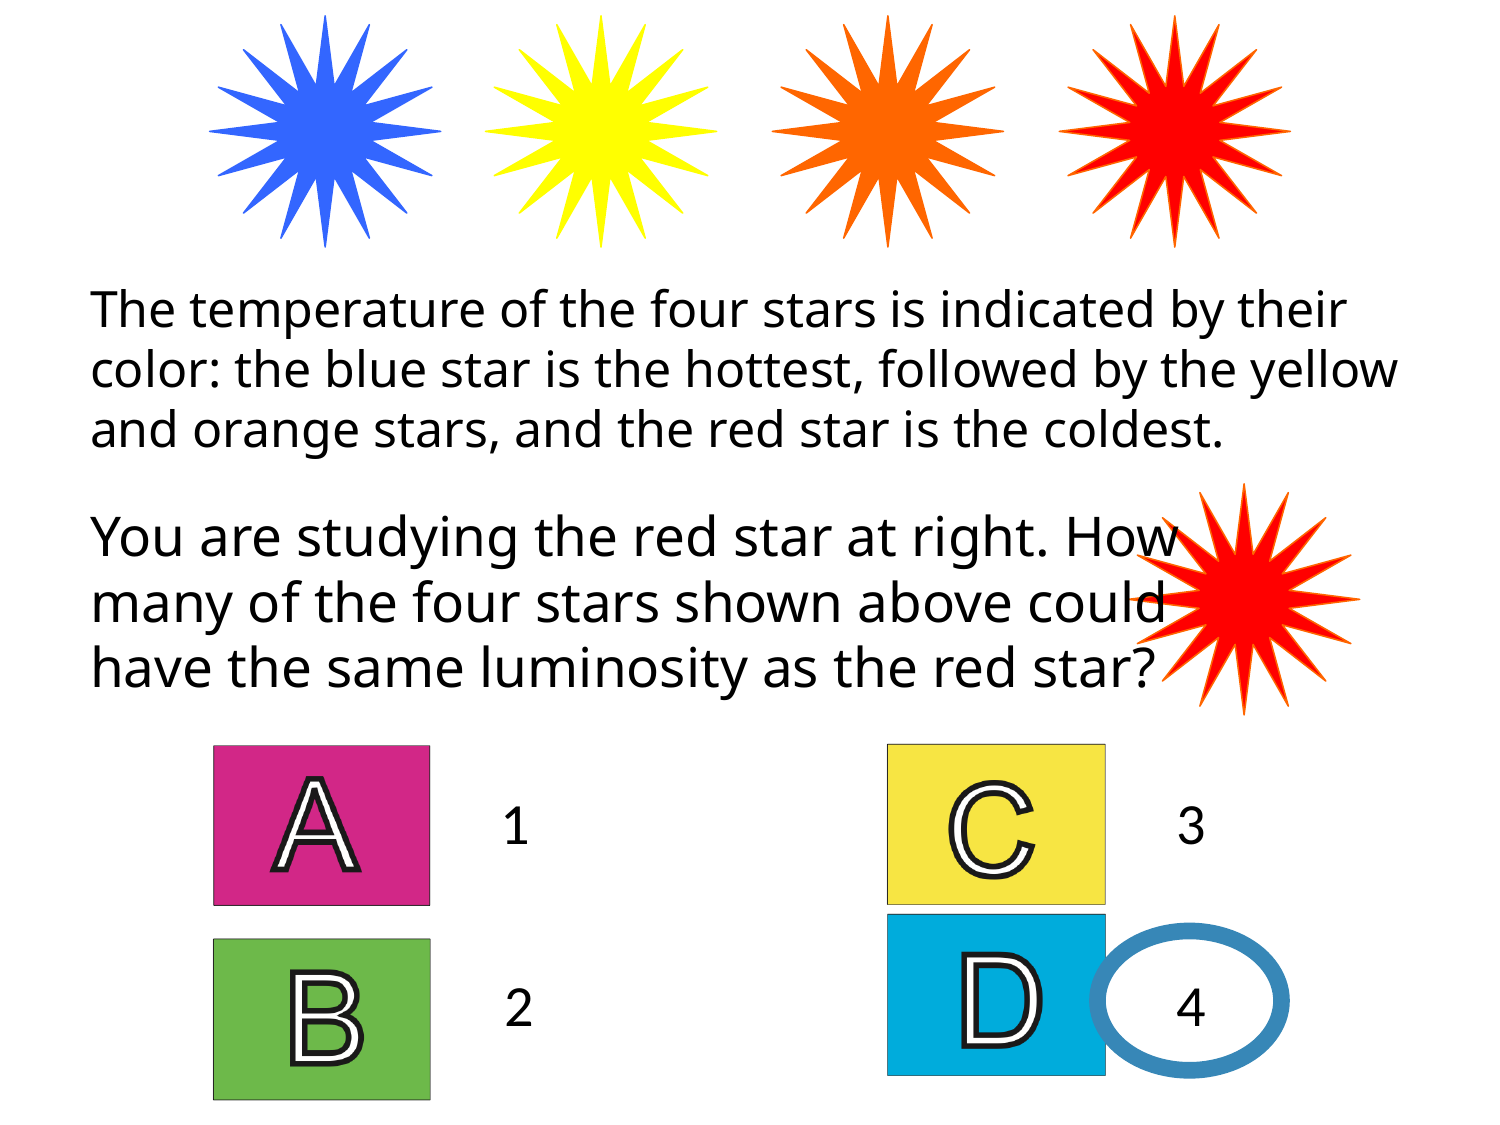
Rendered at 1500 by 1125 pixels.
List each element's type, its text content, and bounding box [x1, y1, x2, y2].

text_box 2 [489, 961, 550, 1047]
text_box You are studying the red star at right. How many of the four stars shown above could have the same luminosity as the red star? [74, 360, 1222, 709]
picture [211, 742, 432, 908]
title The temperature of the four stars is indicated by their color: the blue star is the hottest, followed by the yellow and orange stars, and the red star is the coldest. [75, 250, 1425, 545]
picture [962, 953, 1042, 1048]
picture [886, 912, 1107, 1077]
text_box [209, 15, 441, 248]
text_box [485, 15, 717, 248]
text_box [1222, 483, 1360, 715]
picture [885, 742, 1107, 906]
text_box 1 [485, 778, 546, 864]
text_box [1059, 15, 1291, 248]
text_box 3 [1161, 778, 1222, 864]
picture [211, 936, 432, 1102]
text_box 4 [1161, 961, 1222, 1047]
text_box [772, 15, 1004, 248]
